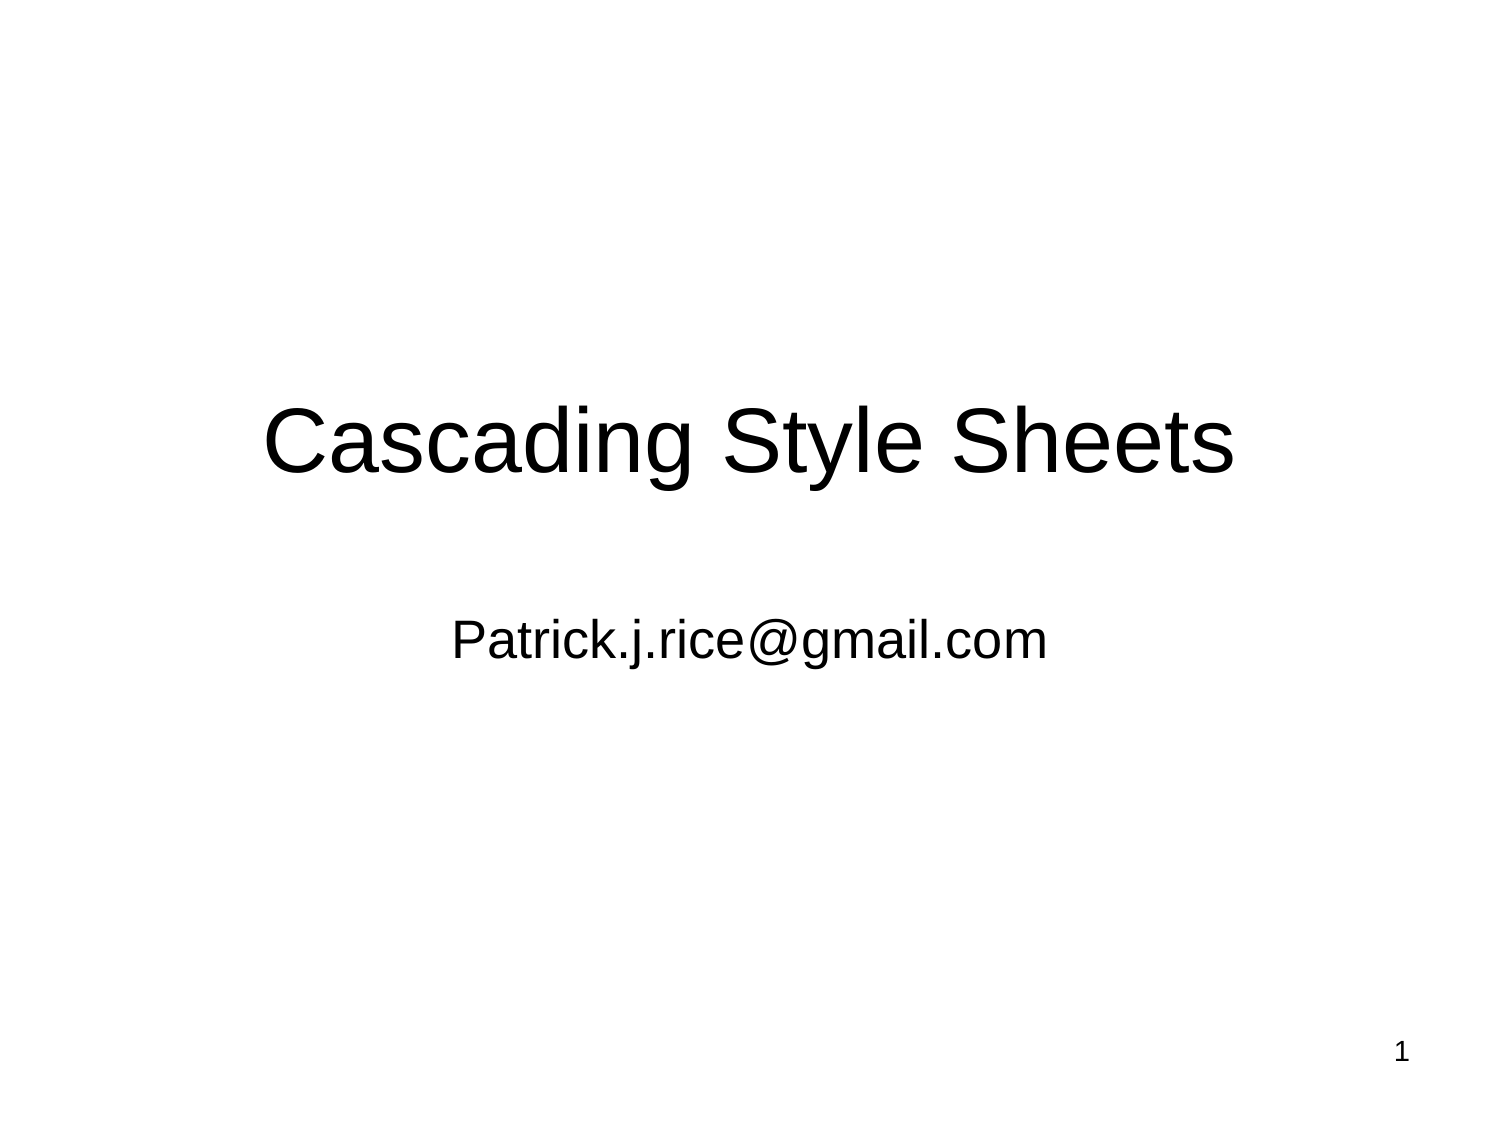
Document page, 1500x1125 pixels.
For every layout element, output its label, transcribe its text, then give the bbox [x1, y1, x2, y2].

subtitle Cascading Style Sheets Patrick.j.rice@gmail.com [75, 52, 1426, 998]
